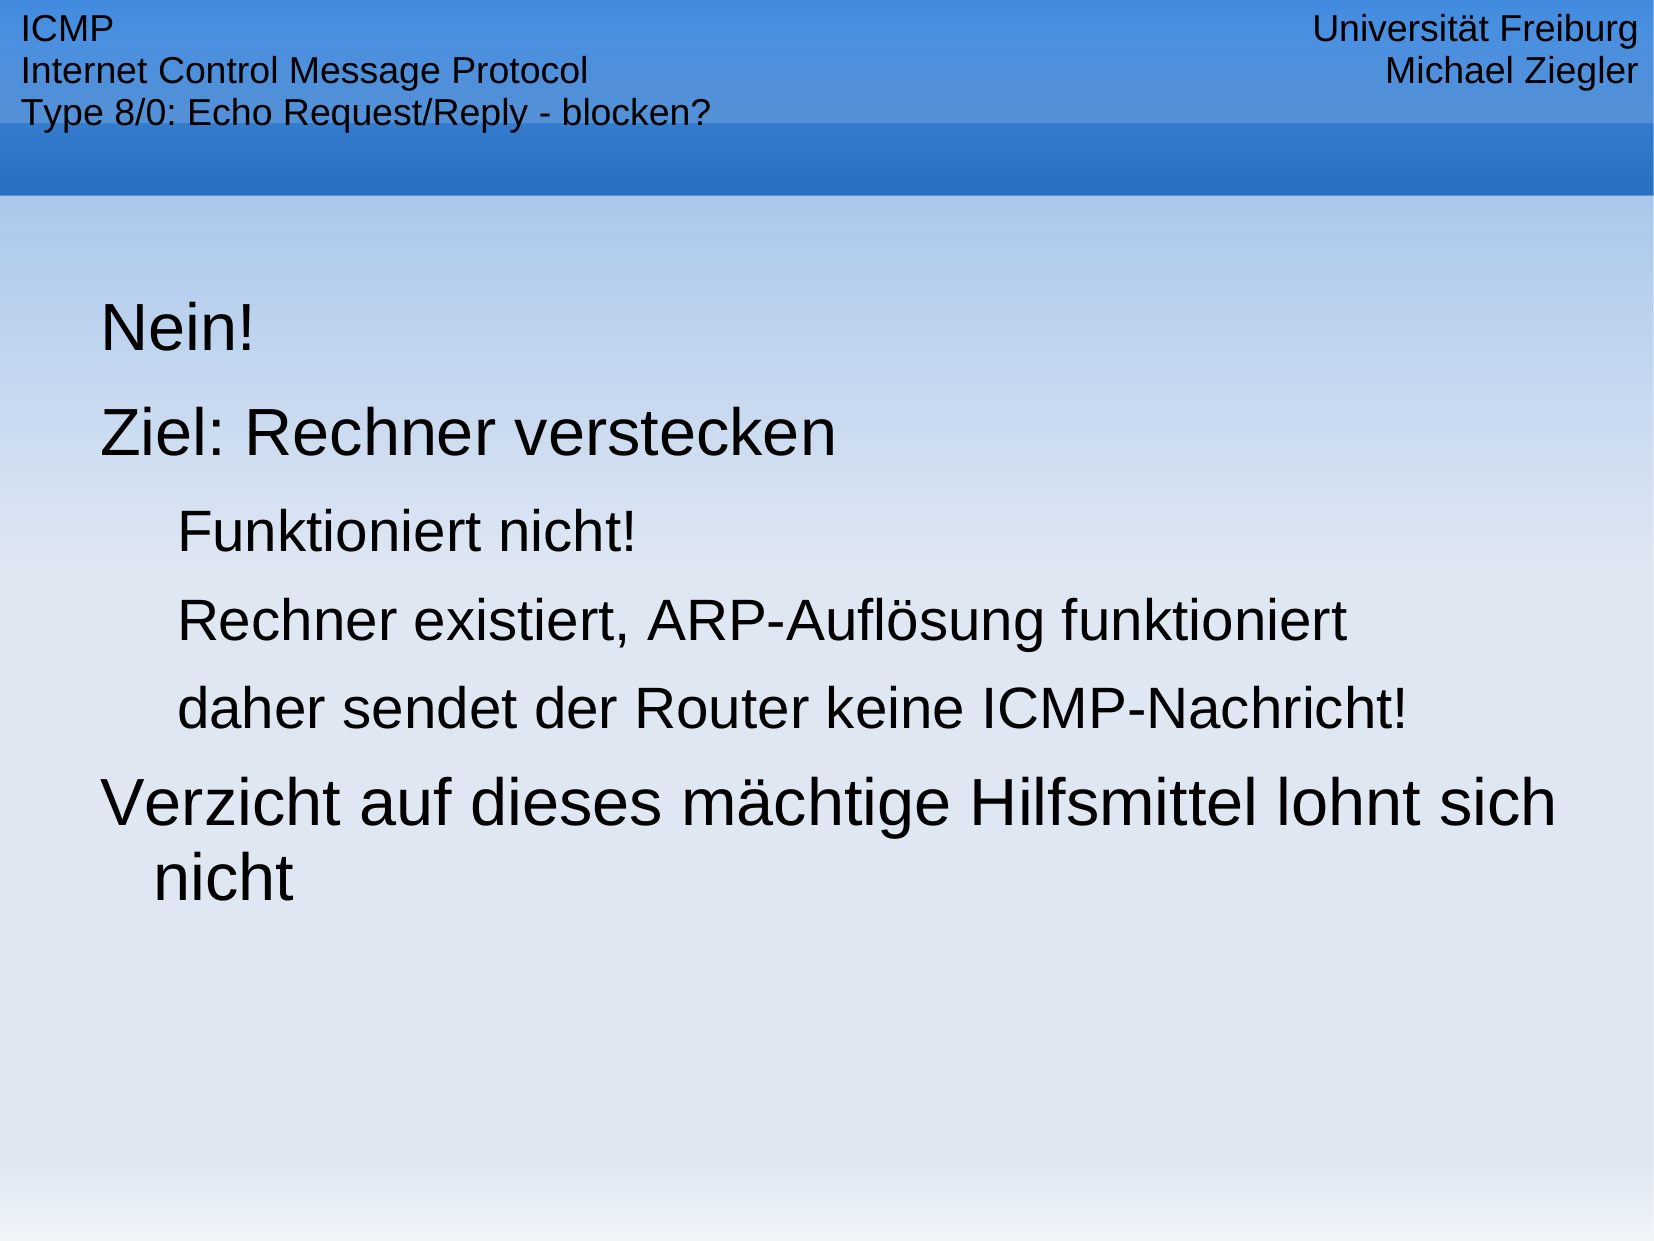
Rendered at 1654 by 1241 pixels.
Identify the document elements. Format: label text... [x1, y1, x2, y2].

text_box Universität Freiburg Michael Ziegler [1210, 0, 1654, 183]
list Nein! Ziel: Rechner verstecken Funktioniert nicht! Rechner existiert, ARP-Auflösung funktioniert daher sendet der Router keine ICMP-Nachricht! Verzicht auf dieses mächtige Hilfsmittel lohnt sich nicht [82, 290, 1571, 1109]
picture [0, 0, 1654, 1241]
text_box ICMP Internet Control Message Protocol Type 8/0: Echo Request/Reply - blocken? [5, 0, 827, 183]
